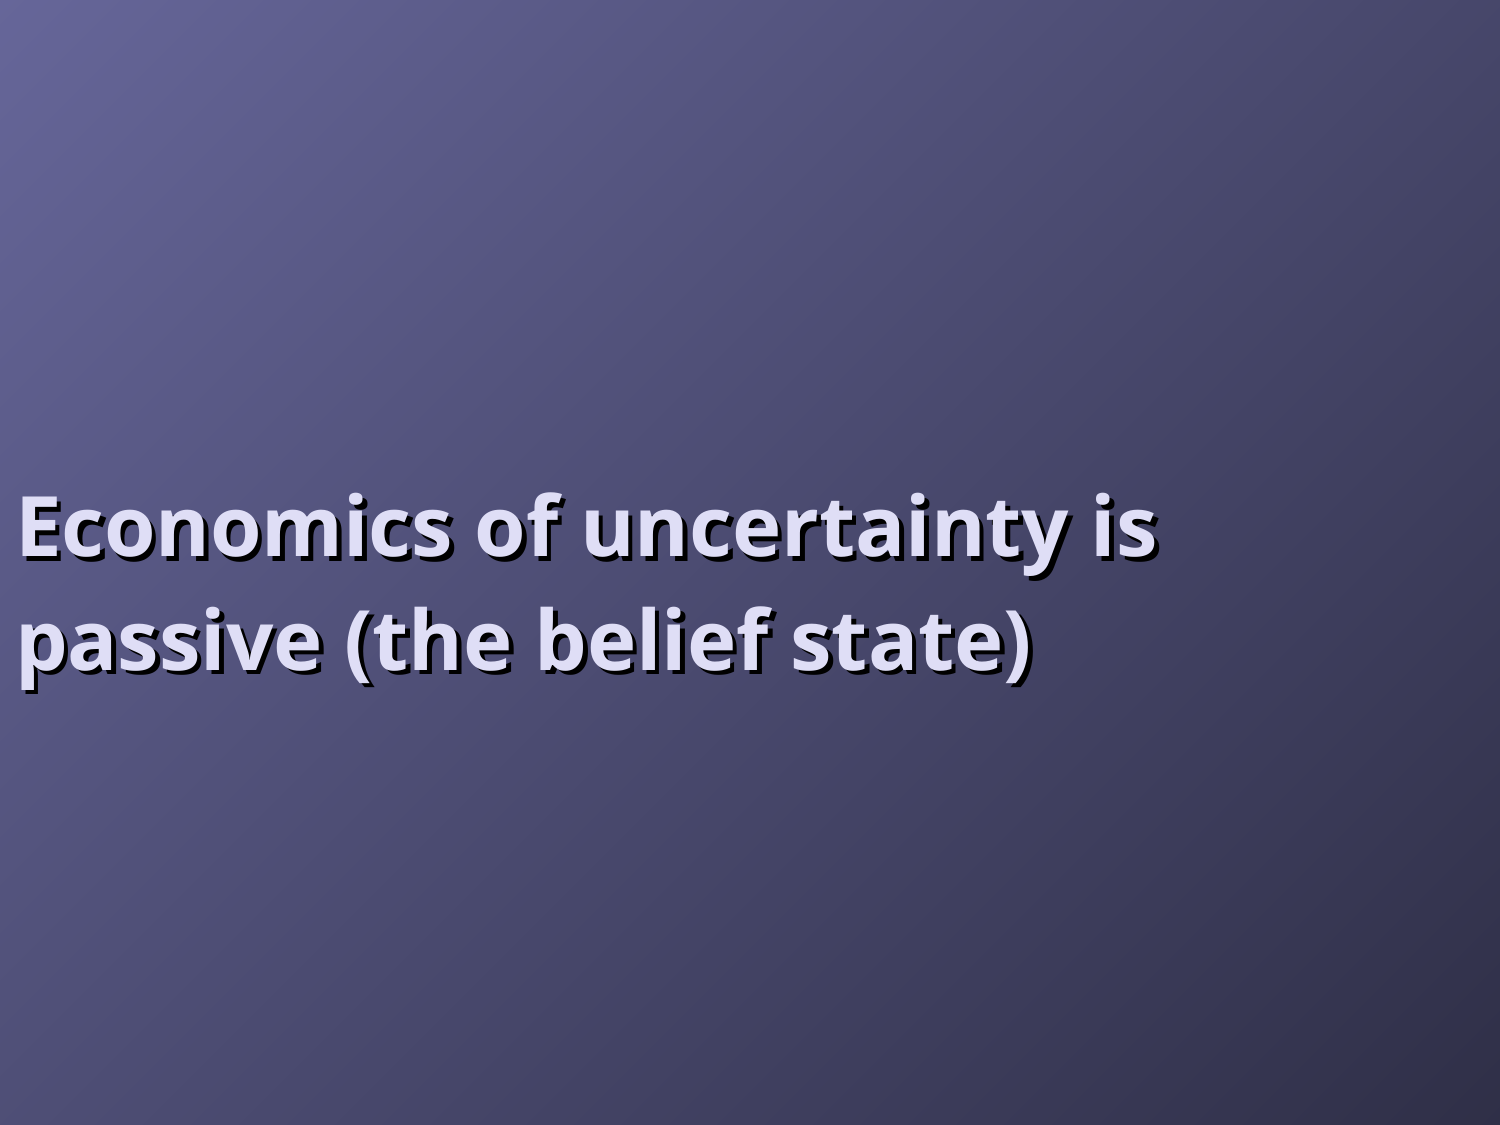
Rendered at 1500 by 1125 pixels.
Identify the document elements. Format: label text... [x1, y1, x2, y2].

title Economics of uncertainty is passive (the belief state) [0, 473, 1500, 689]
